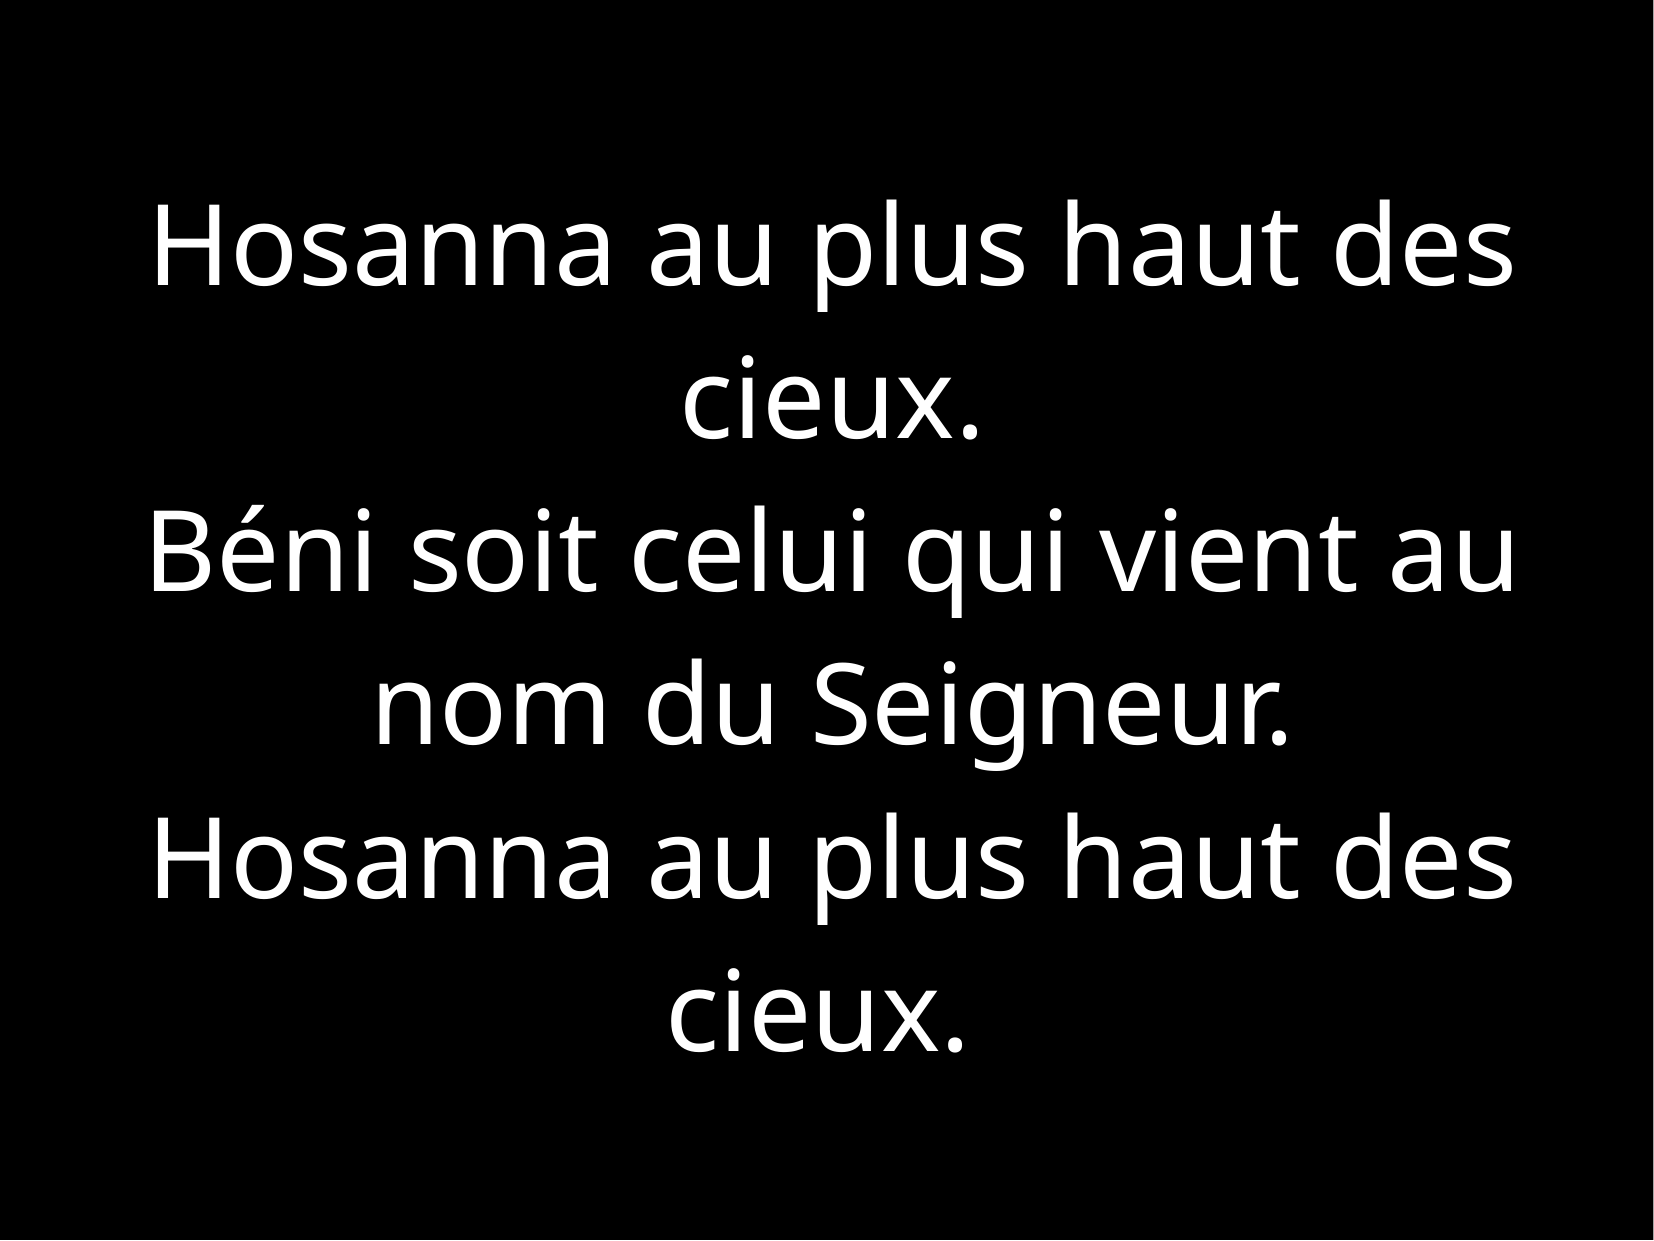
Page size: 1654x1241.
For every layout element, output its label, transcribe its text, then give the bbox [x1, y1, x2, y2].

subtitle Hosanna au plus haut des cieux. Béni soit celui qui vient au nom du Seigneur. Hosanna au plus haut des cieux. [11, 0, 1654, 1241]
